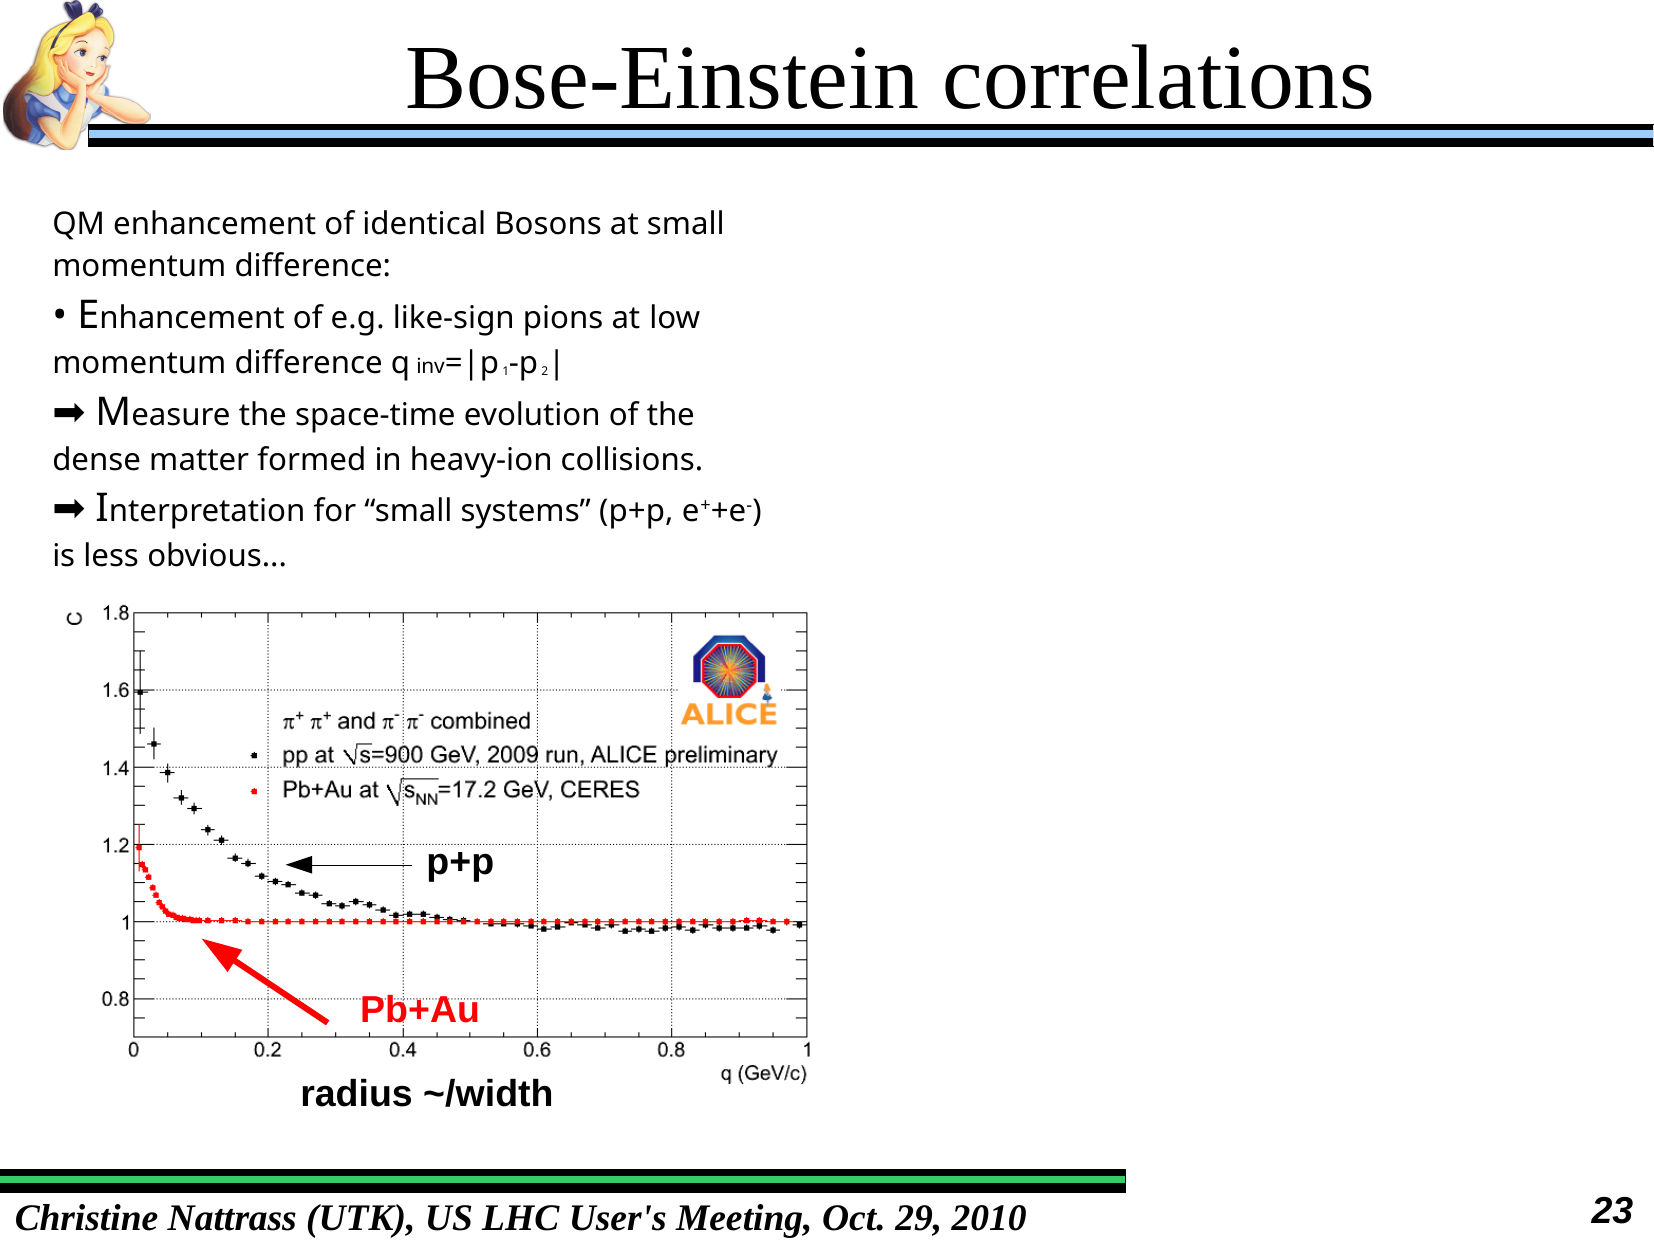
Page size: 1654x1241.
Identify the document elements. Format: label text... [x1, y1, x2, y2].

text_box 23 [1572, 1182, 1648, 1240]
text_box QM enhancement of identical Bosons at small momentum difference: • Enhancement of e.g. like-sign pions at low momentum difference q inv=|p 1-p 2| ➡ Measure the space-time evolution of the dense matter formed in heavy-ion collisions. ➡ Interpretation for “small systems” (p+p, e++e-) is less obvious... [37, 193, 869, 570]
text_box Pb+Au [345, 980, 556, 1045]
picture [33, 570, 874, 1101]
text_box p+p [411, 832, 580, 897]
picture [3, 0, 151, 150]
title Bose-Einstein correlations [147, 15, 1636, 139]
text_box radius ~/width [285, 1064, 706, 1129]
